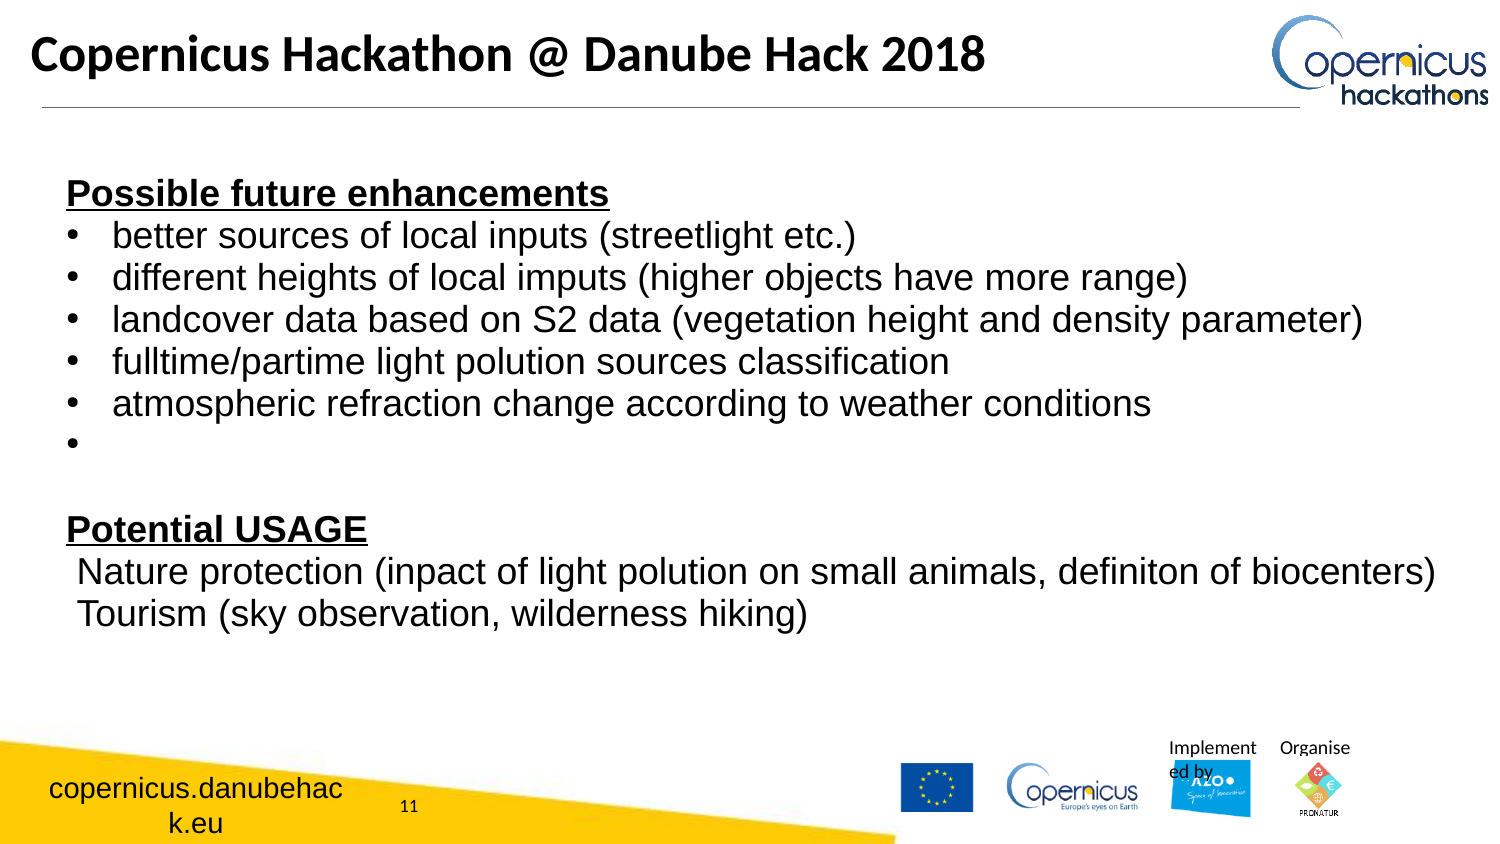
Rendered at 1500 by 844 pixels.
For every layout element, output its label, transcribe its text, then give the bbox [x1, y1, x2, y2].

picture [0, 725, 1252, 844]
picture [1280, 756, 1356, 821]
slide_number <number> [384, 782, 722, 827]
text_box Possible future enhancements better sources of local inputs (streetlight etc.) different heights of local imputs (higher objects have more range) landcover data based on S2 data (vegetation height and density parameter) fulltime/partime light polution sources classification atmospheric refraction change according to weather conditions Potential USAGE Nature protection (inpact of light polution on small animals, definiton of biocenters) Tourism (sky observation, wilderness hiking) [51, 165, 1452, 645]
title Copernicus Hackathon @ Danube Hack 2018 [15, 23, 1288, 86]
picture [1272, 15, 1489, 105]
footer copernicus.danubehack.eu [28, 782, 365, 827]
